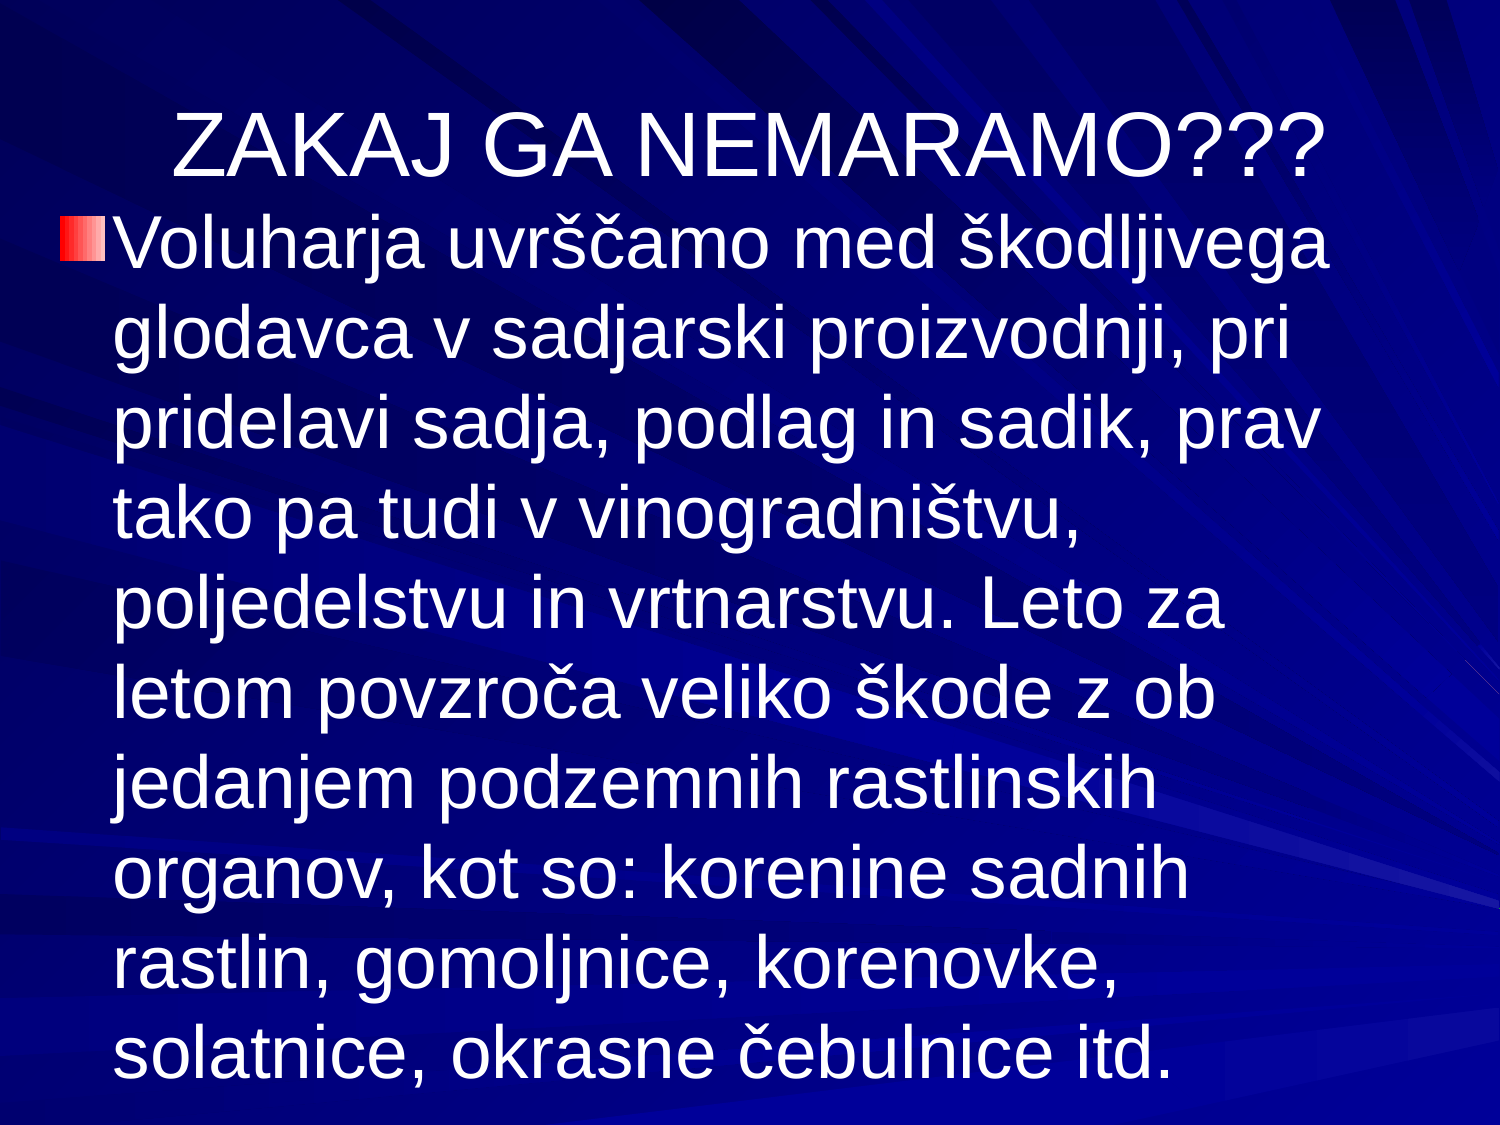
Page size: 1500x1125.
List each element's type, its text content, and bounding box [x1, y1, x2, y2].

title ZAKAJ GA NEMARAMO??? [75, 45, 1425, 234]
list Voluharja uvrščamo med škodljivega glodavca v sad­jarski proizvodnji, pri pridelavi sadja, podlag in sadik, prav tako pa tudi v vinogradništvu, poljedelstvu in vrtnarstvu. Leto za letom povzroča veliko škode z ob­jedanjem podzemnih rastlinskih organov, kot so: korenine sadnih rastlin, gomoljnice, korenovke, solatnice, okrasne čebulnice itd. [41, 186, 1392, 1125]
